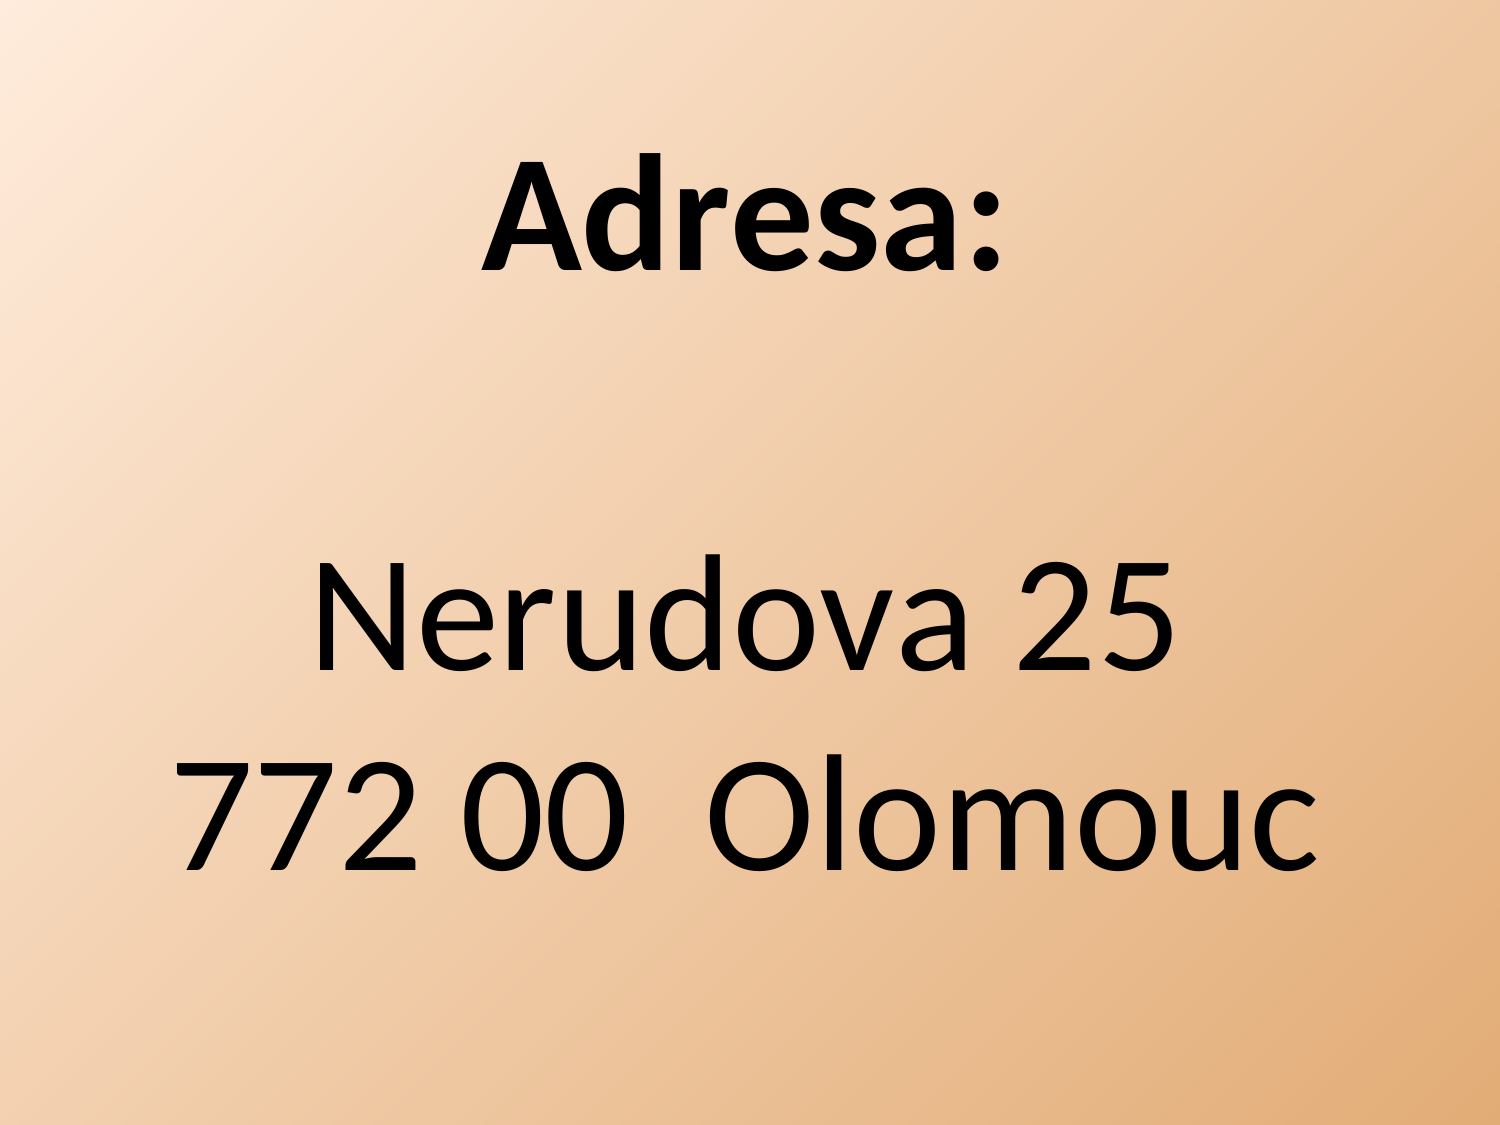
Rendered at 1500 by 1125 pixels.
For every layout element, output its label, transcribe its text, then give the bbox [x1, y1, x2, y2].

title Adresa: Nerudova 25 772 00 Olomouc [70, 96, 1421, 912]
